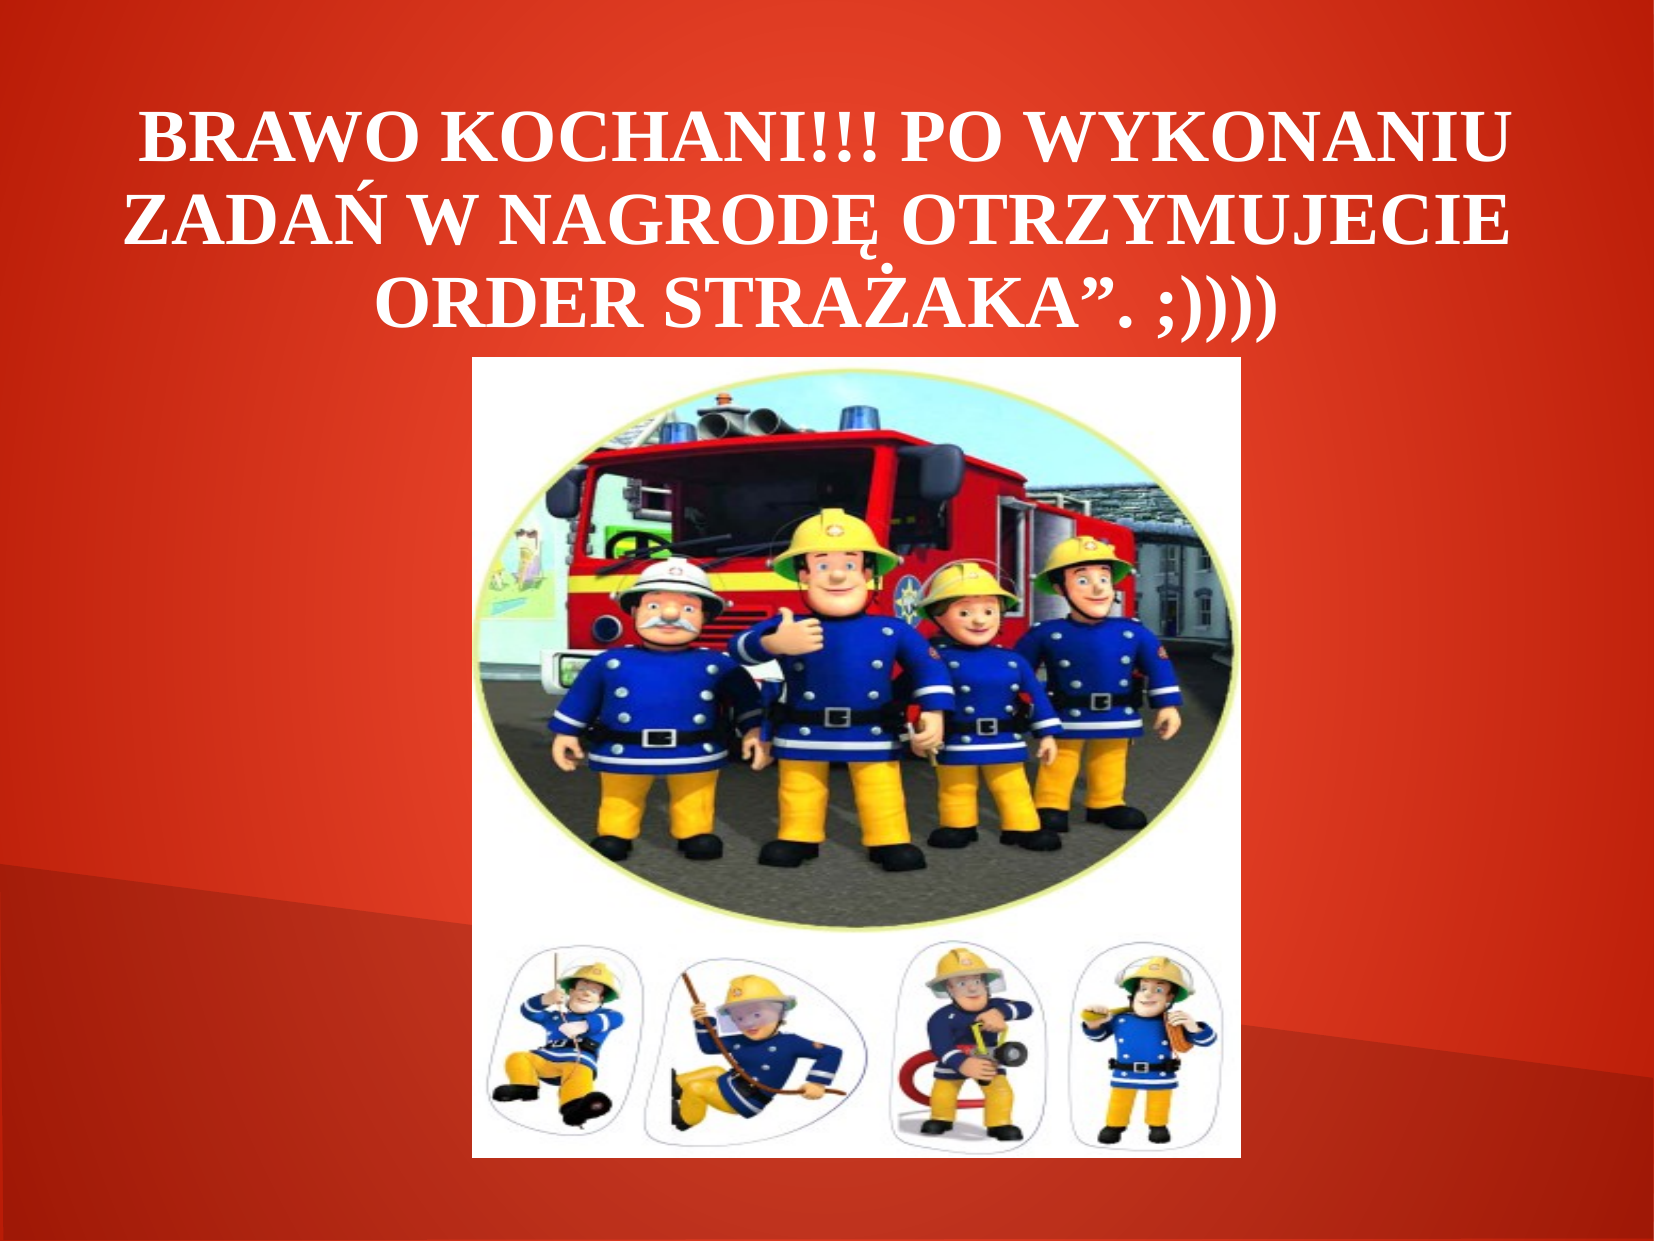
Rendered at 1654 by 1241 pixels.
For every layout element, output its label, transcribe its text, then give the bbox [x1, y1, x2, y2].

title BRAWO KOCHANI!!! PO WYKONANIU ZADAŃ W NAGRODĘ OTRZYMUJECIE ORDER STRAŻAKA”. ;)))) [82, 94, 1571, 565]
picture [472, 357, 1241, 1158]
